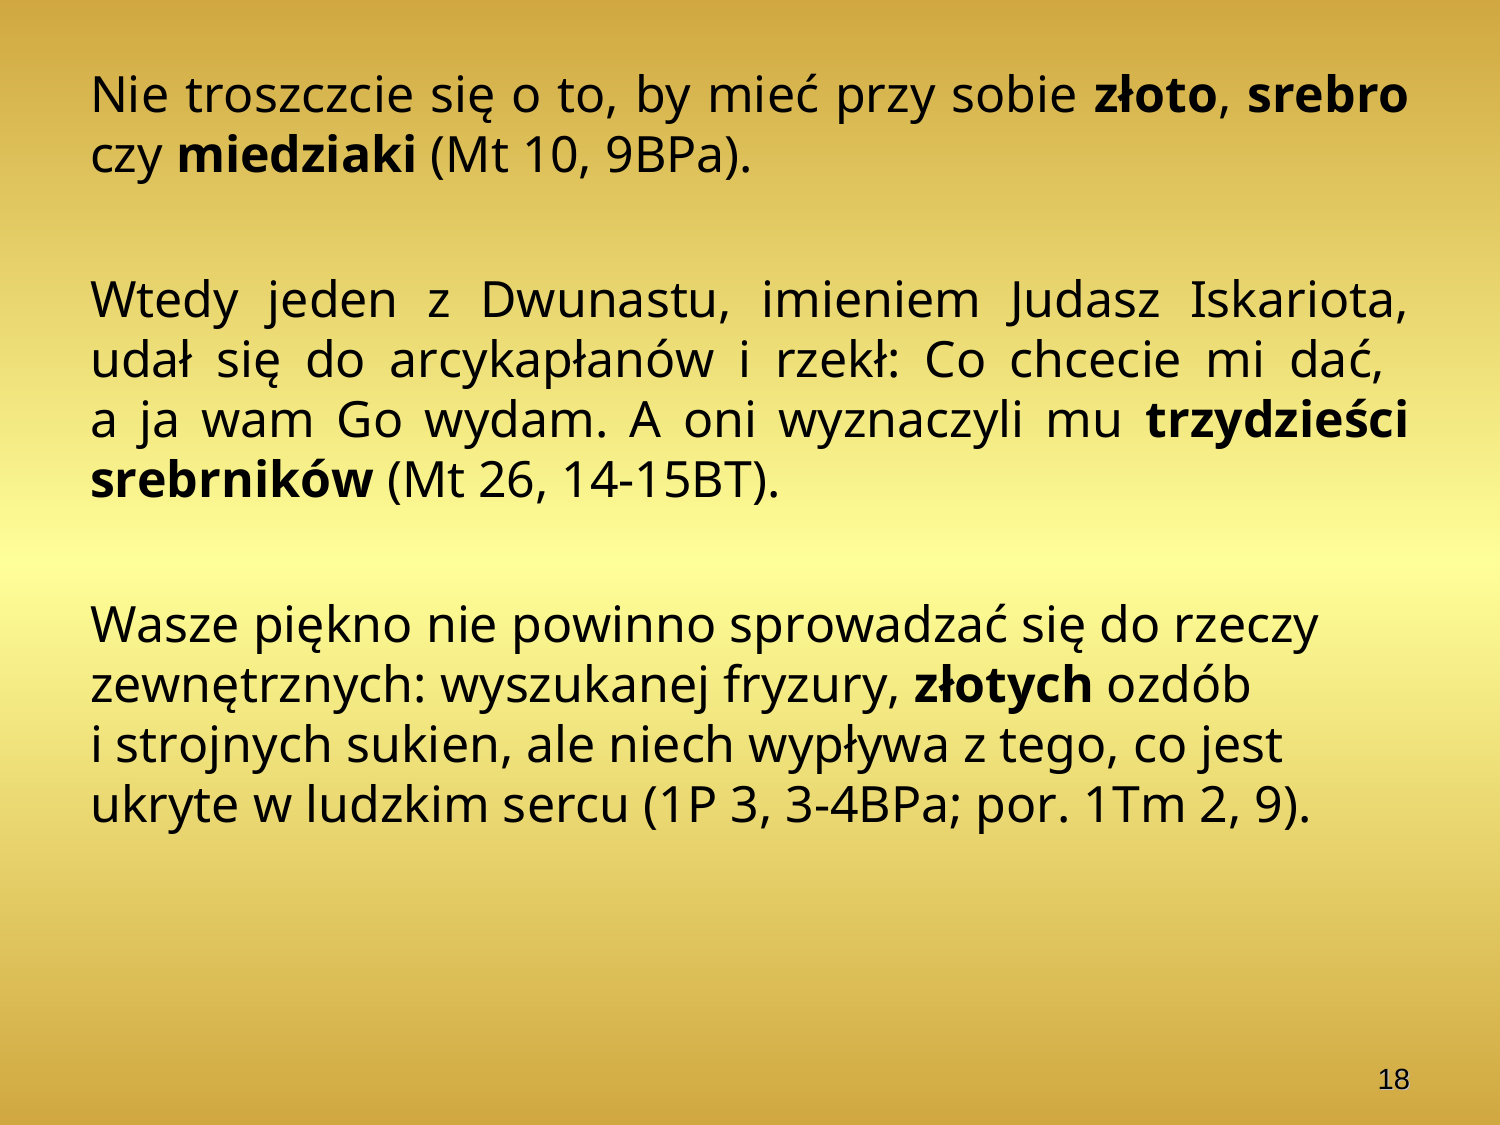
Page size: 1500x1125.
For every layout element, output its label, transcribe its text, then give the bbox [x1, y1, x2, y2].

list Nie troszczcie się o to, by mieć przy sobie złoto, srebro czy miedziaki (Mt 10, 9BPa). Wtedy jeden z Dwunastu, imieniem Judasz Iskariota, udał się do arcykapłanów i rzekł: Co chcecie mi dać, a ja wam Go wydam. A oni wyznaczyli mu trzydzieści srebrników (Mt 26, 14-15BT). Wasze piękno nie powinno sprowadzać się do rzeczy zewnętrznych: wyszukanej fryzury, złotych ozdób i strojnych sukien, ale niech wypływa z tego, co jest ukryte w ludzkim sercu (1P 3, 3-4BPa; por. 1Tm 2, 9). [75, 54, 1426, 1024]
text_box 39 [1074, 1024, 1426, 1103]
